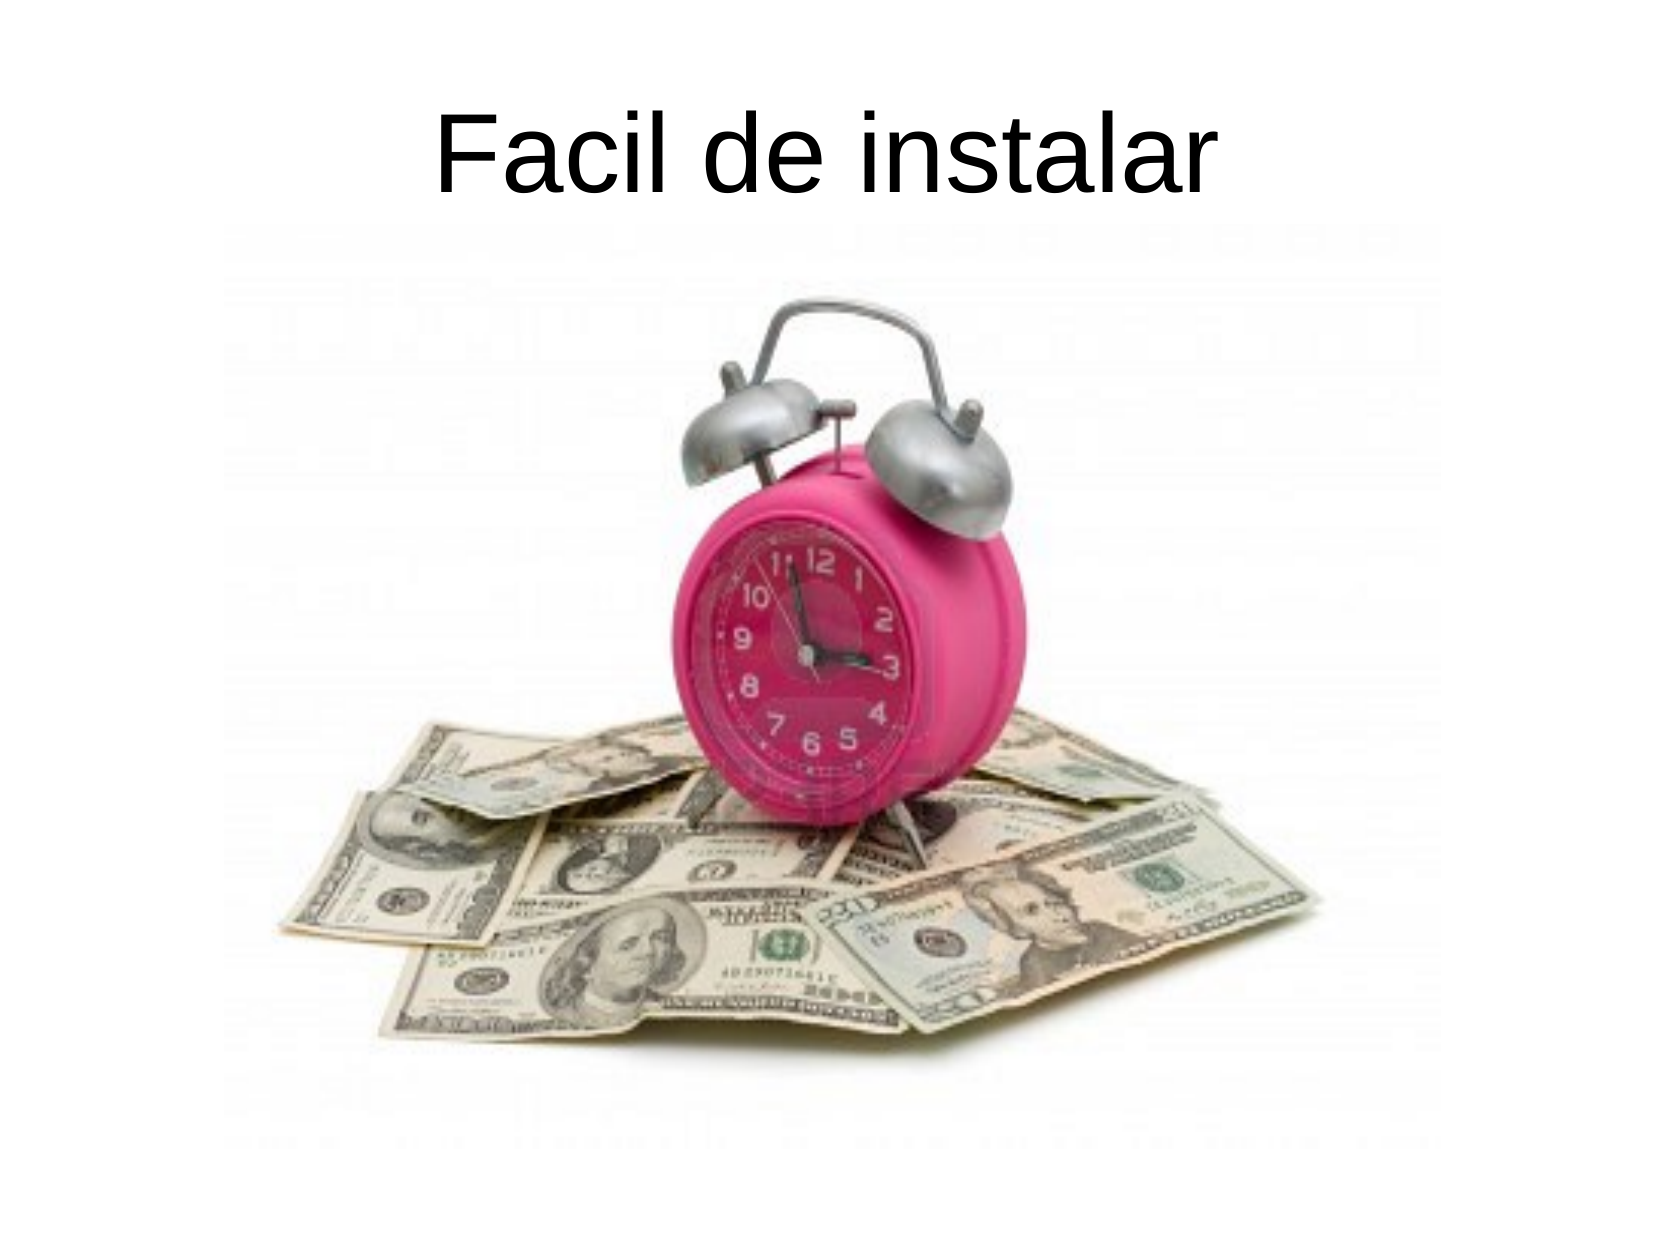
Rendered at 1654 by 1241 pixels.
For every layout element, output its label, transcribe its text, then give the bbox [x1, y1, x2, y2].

title Facil de instalar [82, 49, 1571, 257]
picture [224, 224, 1441, 1150]
